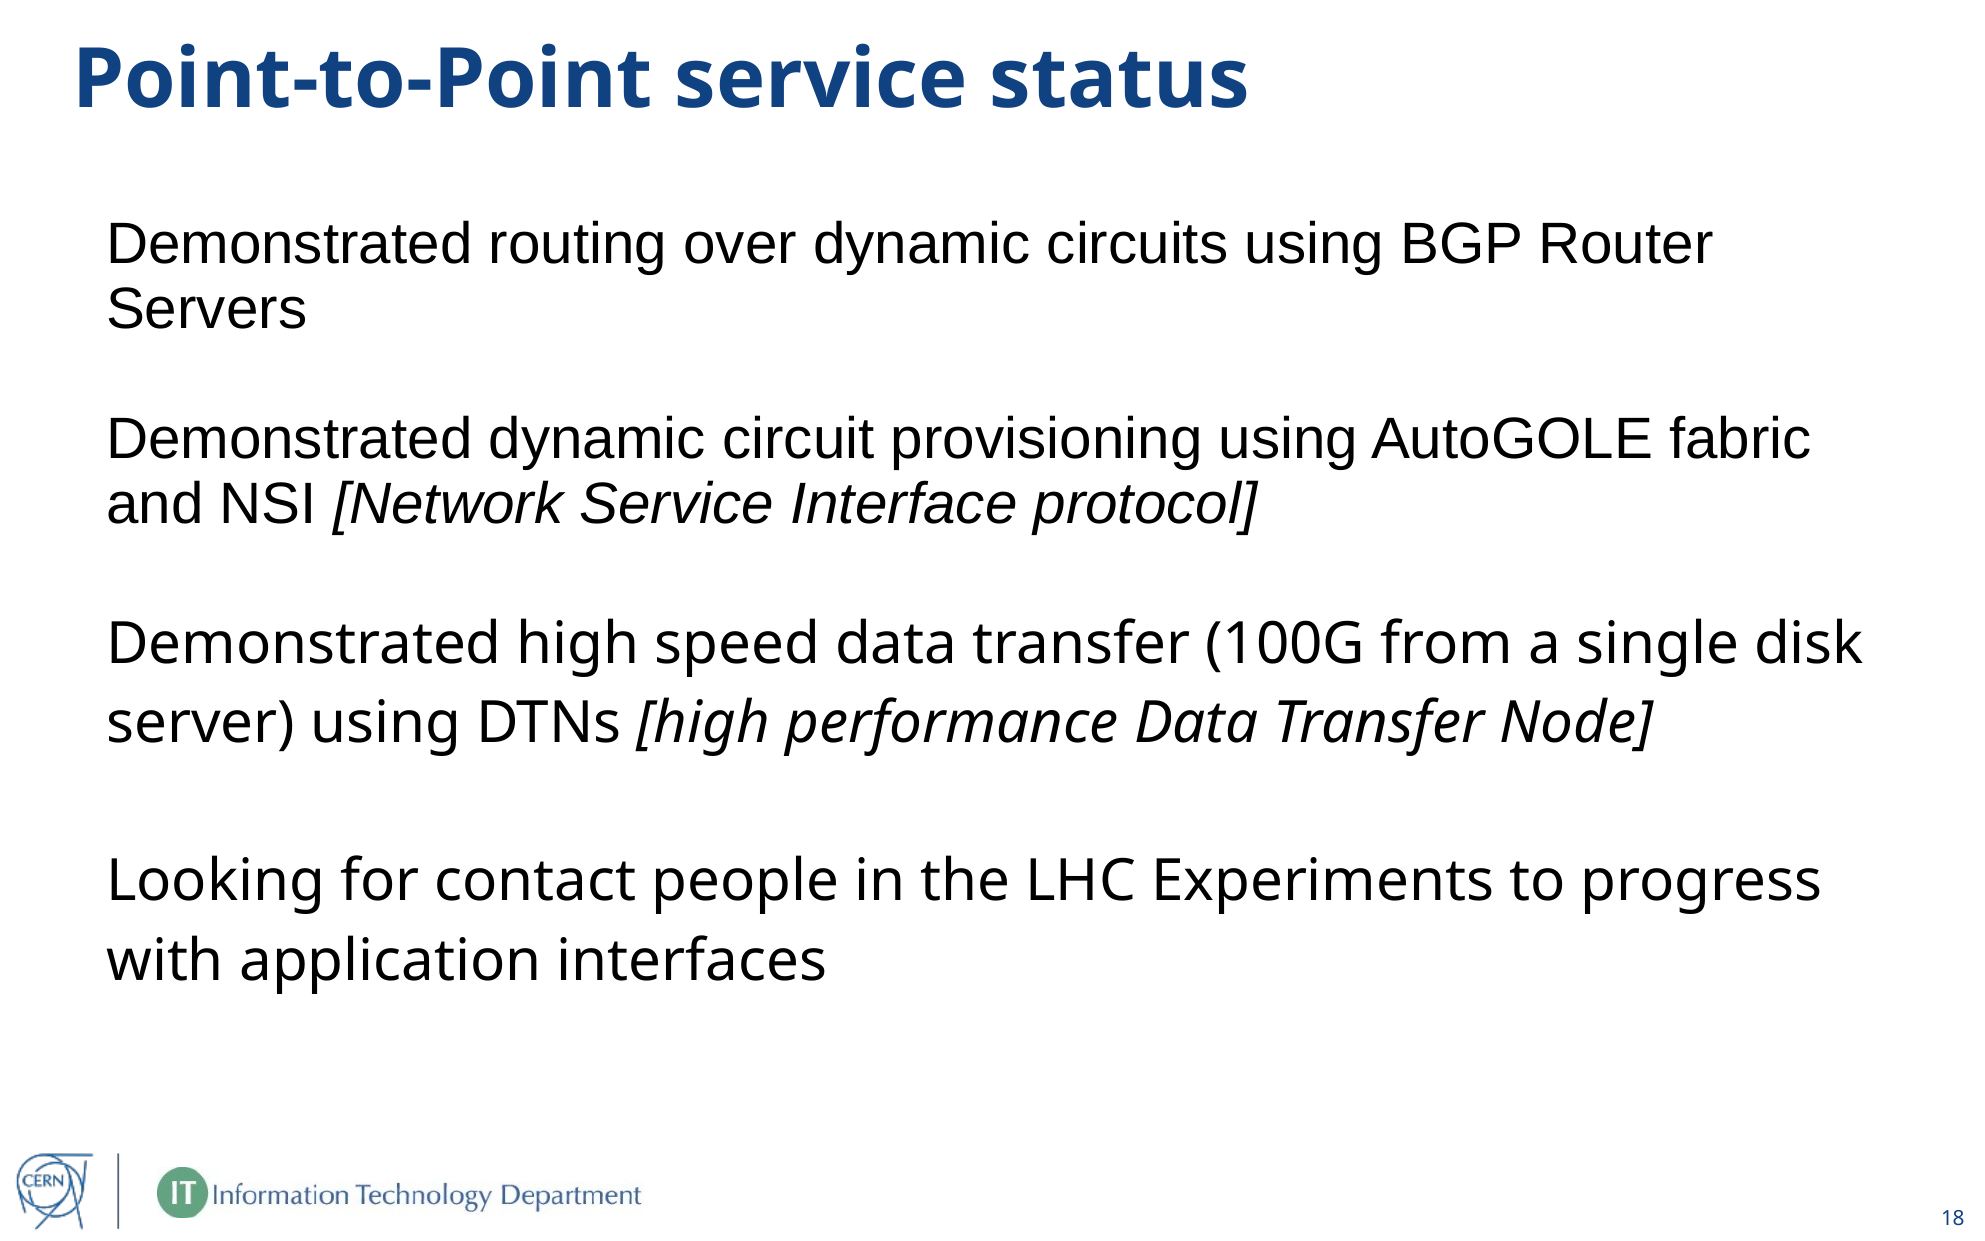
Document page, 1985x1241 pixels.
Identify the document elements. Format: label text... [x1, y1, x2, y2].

picture [19, 1188, 64, 1207]
text_box Demonstrated routing over dynamic circuits using BGP Router Servers Demonstrated dynamic circuit provisioning using AutoGOLE fabric and NSI [Network Service Interface protocol] Demonstrated high speed data transfer (100G from a single disk server) using DTNs [high performance Data Transfer Node] Looking for contact people in the LHC Experiments to progress with application interfaces [91, 203, 1921, 1241]
picture [38, 1207, 55, 1215]
picture [16, 1188, 64, 1236]
title Point-to-Point service status [72, 0, 1834, 166]
picture [51, 1200, 64, 1215]
